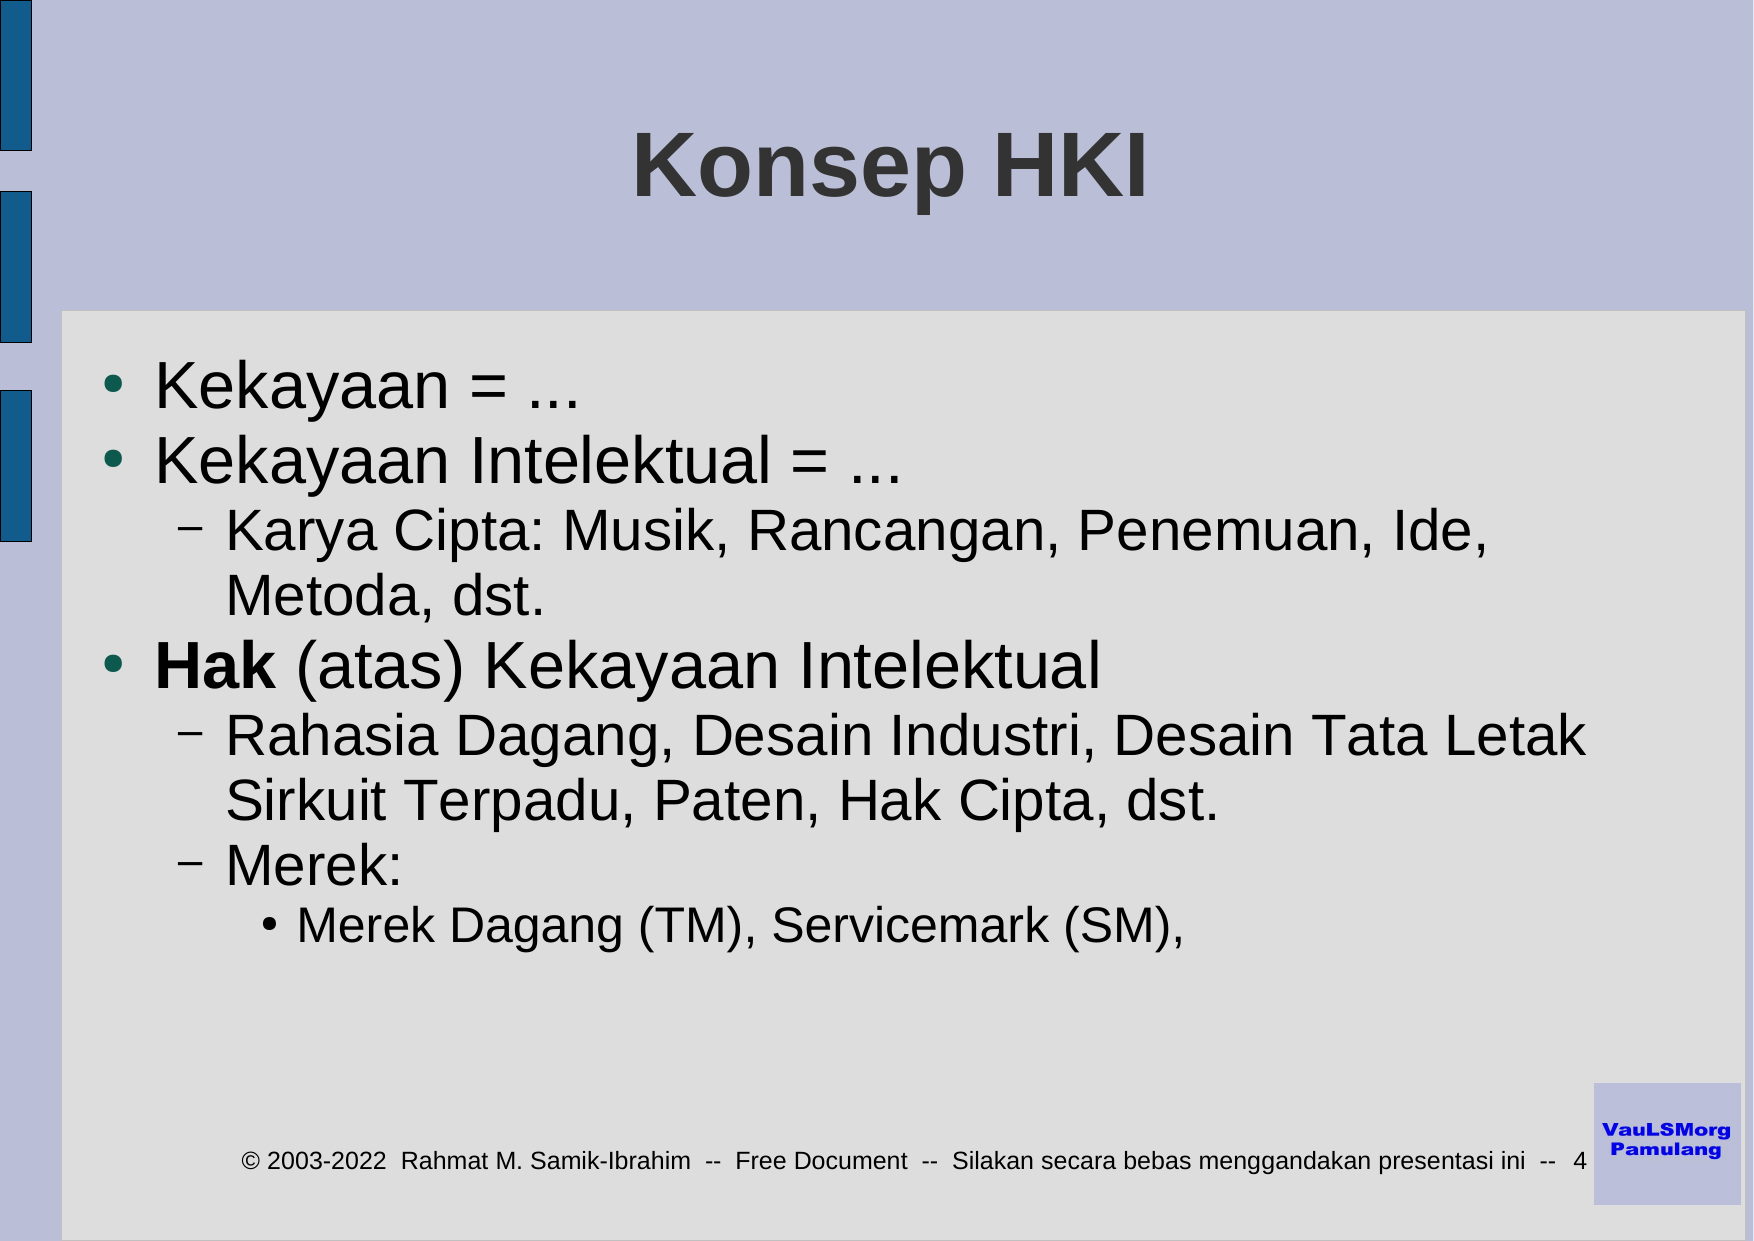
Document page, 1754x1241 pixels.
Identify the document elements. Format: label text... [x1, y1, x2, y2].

title Konsep HKI [142, 61, 1640, 269]
picture [1594, 1083, 1741, 1205]
list Kekayaan = ... Kekayaan Intelektual = ... Karya Cipta: Musik, Rancangan, Penemuan, Ide, Metoda, dst. Hak (atas) Kekayaan Intelektual Rahasia Dagang, Desain Industri, Desain Tata Letak Sirkuit Terpadu, Paten, Hak Cipta, dst. Merek: Merek Dagang (TM), Servicemark (SM), [83, 348, 1643, 954]
